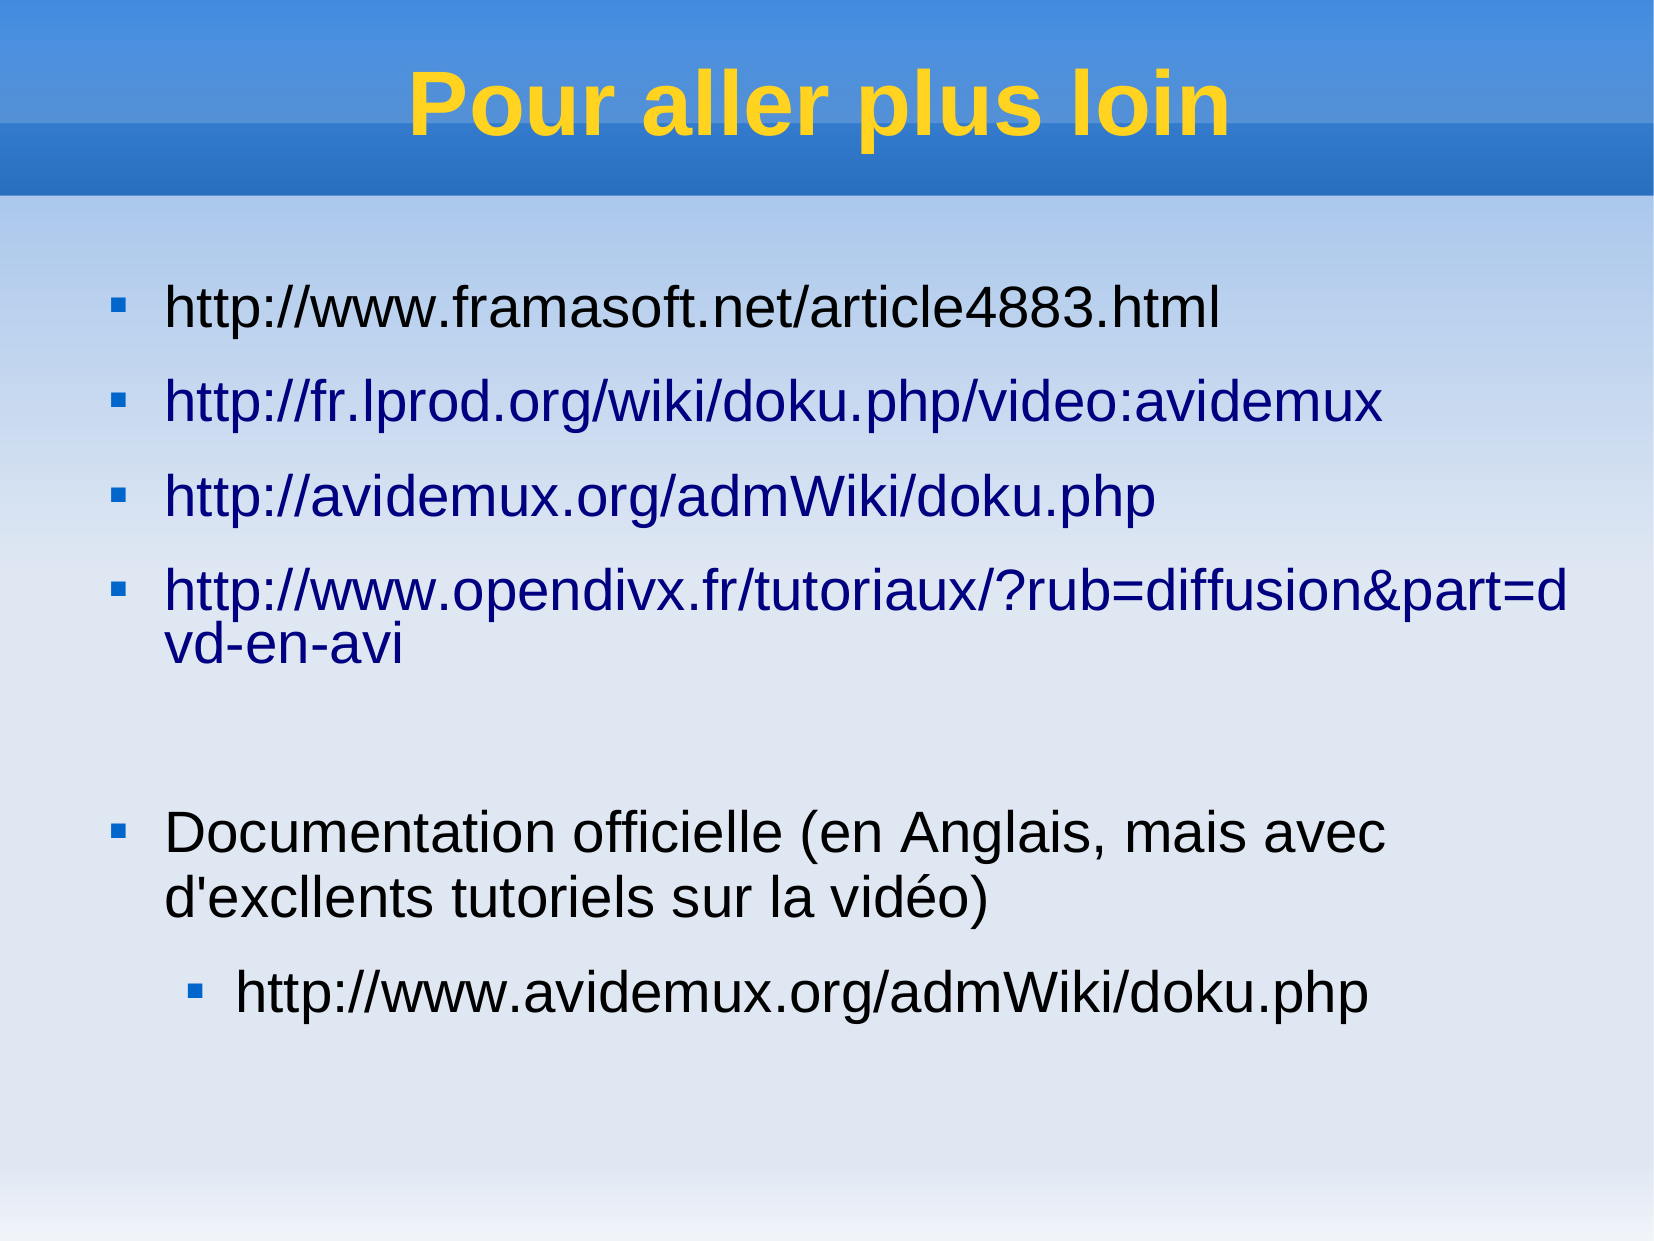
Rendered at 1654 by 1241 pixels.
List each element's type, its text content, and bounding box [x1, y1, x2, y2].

picture [0, 0, 1654, 1241]
list http://www.framasoft.net/article4883.html http://fr.lprod.org/wiki/doku.php/video:avidemux http://avidemux.org/admWiki/doku.php http://www.opendivx.fr/tutoriaux/?rub=diffusion&part=dvd-en-avi Documentation officielle (en Anglais, mais avec d'excllents tutoriels sur la vidéo) http://www.avidemux.org/admWiki/doku.php [93, 274, 1582, 1078]
title Pour aller plus loin [76, 0, 1565, 208]
